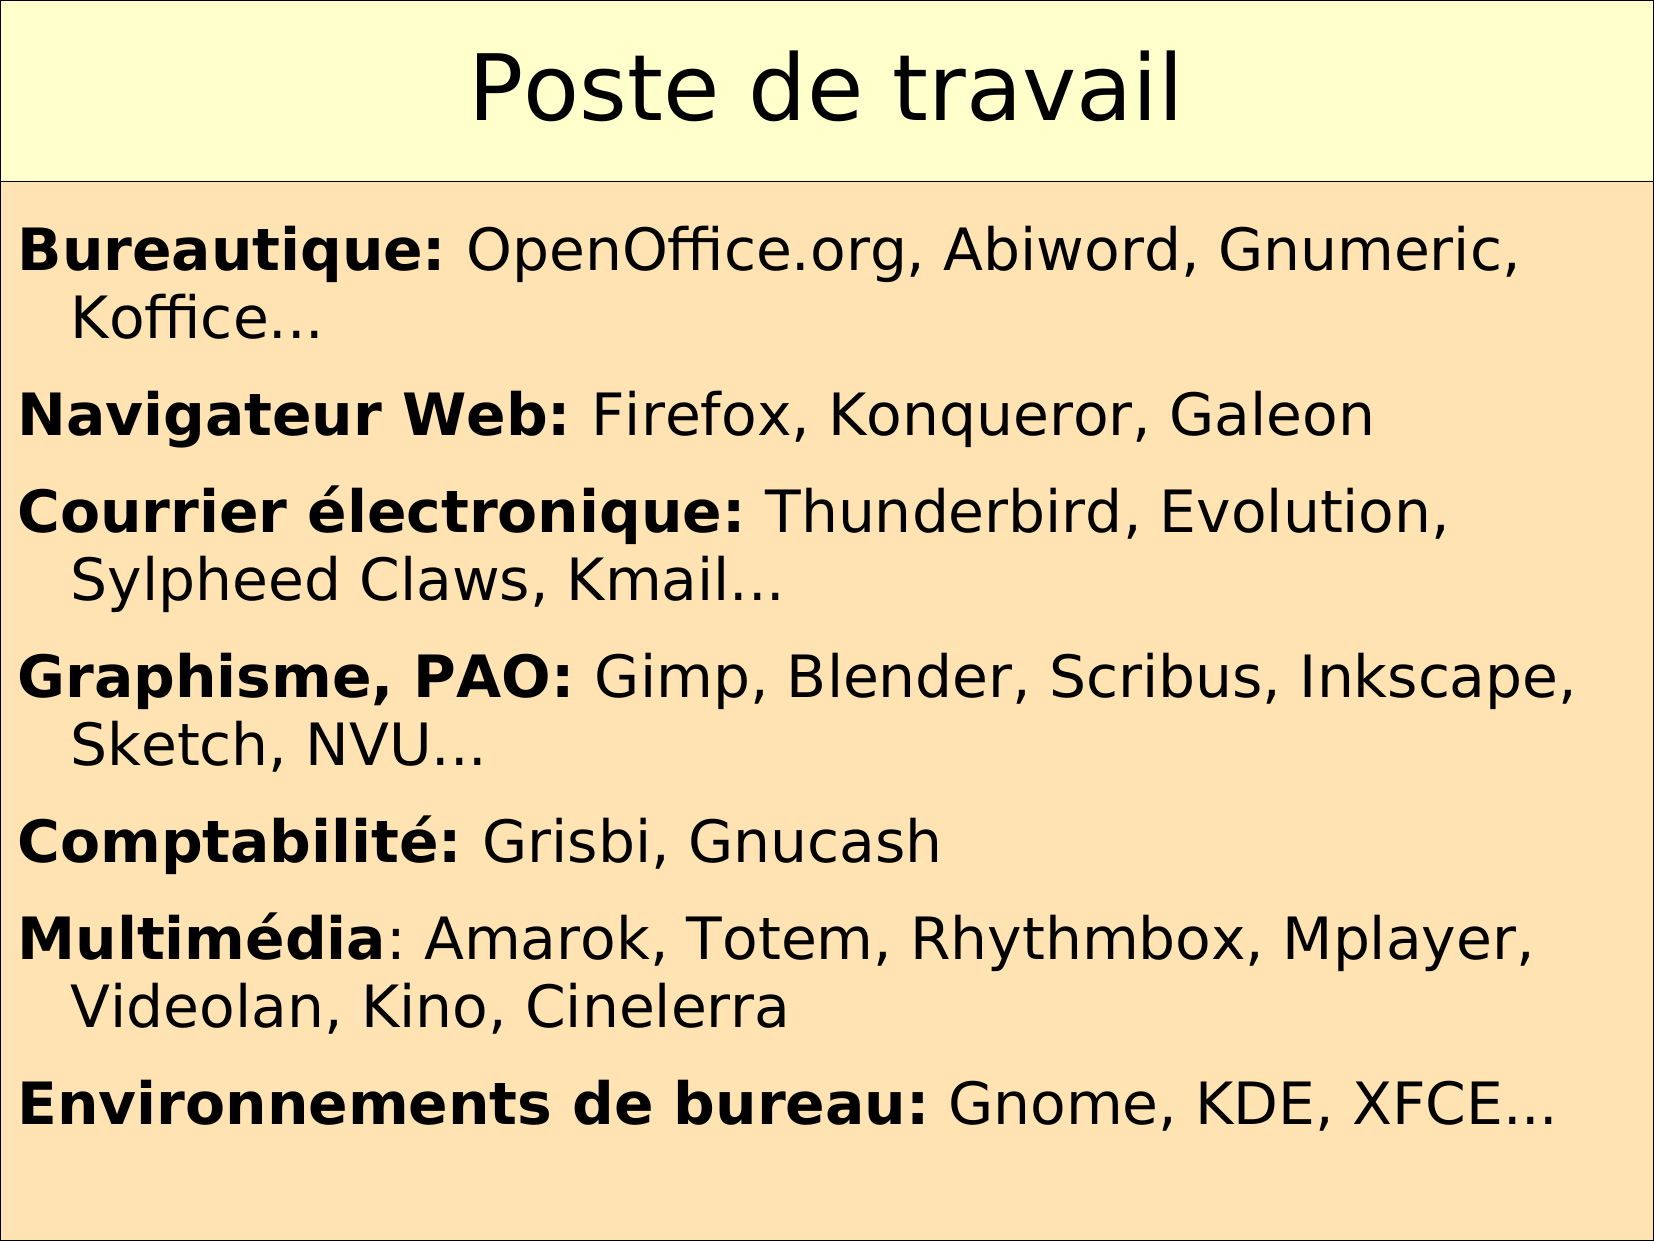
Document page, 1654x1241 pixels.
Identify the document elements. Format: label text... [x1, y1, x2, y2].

list Bureautique: OpenOffice.org, Abiword, Gnumeric, Koffice... Navigateur Web: Firefox, Konqueror, Galeon Courrier électronique: Thunderbird, Evolution, Sylpheed Claws, Kmail... Graphisme, PAO: Gimp, Blender, Scribus, Inkscape, Sketch, NVU... Comptabilité: Grisbi, Gnucash Multimédia: Amarok, Totem, Rhythmbox, Mplayer, Videolan, Kino, Cinelerra Environnements de bureau: Gnome, KDE, XFCE... [0, 216, 1630, 1206]
title Poste de travail [0, 21, 1654, 157]
